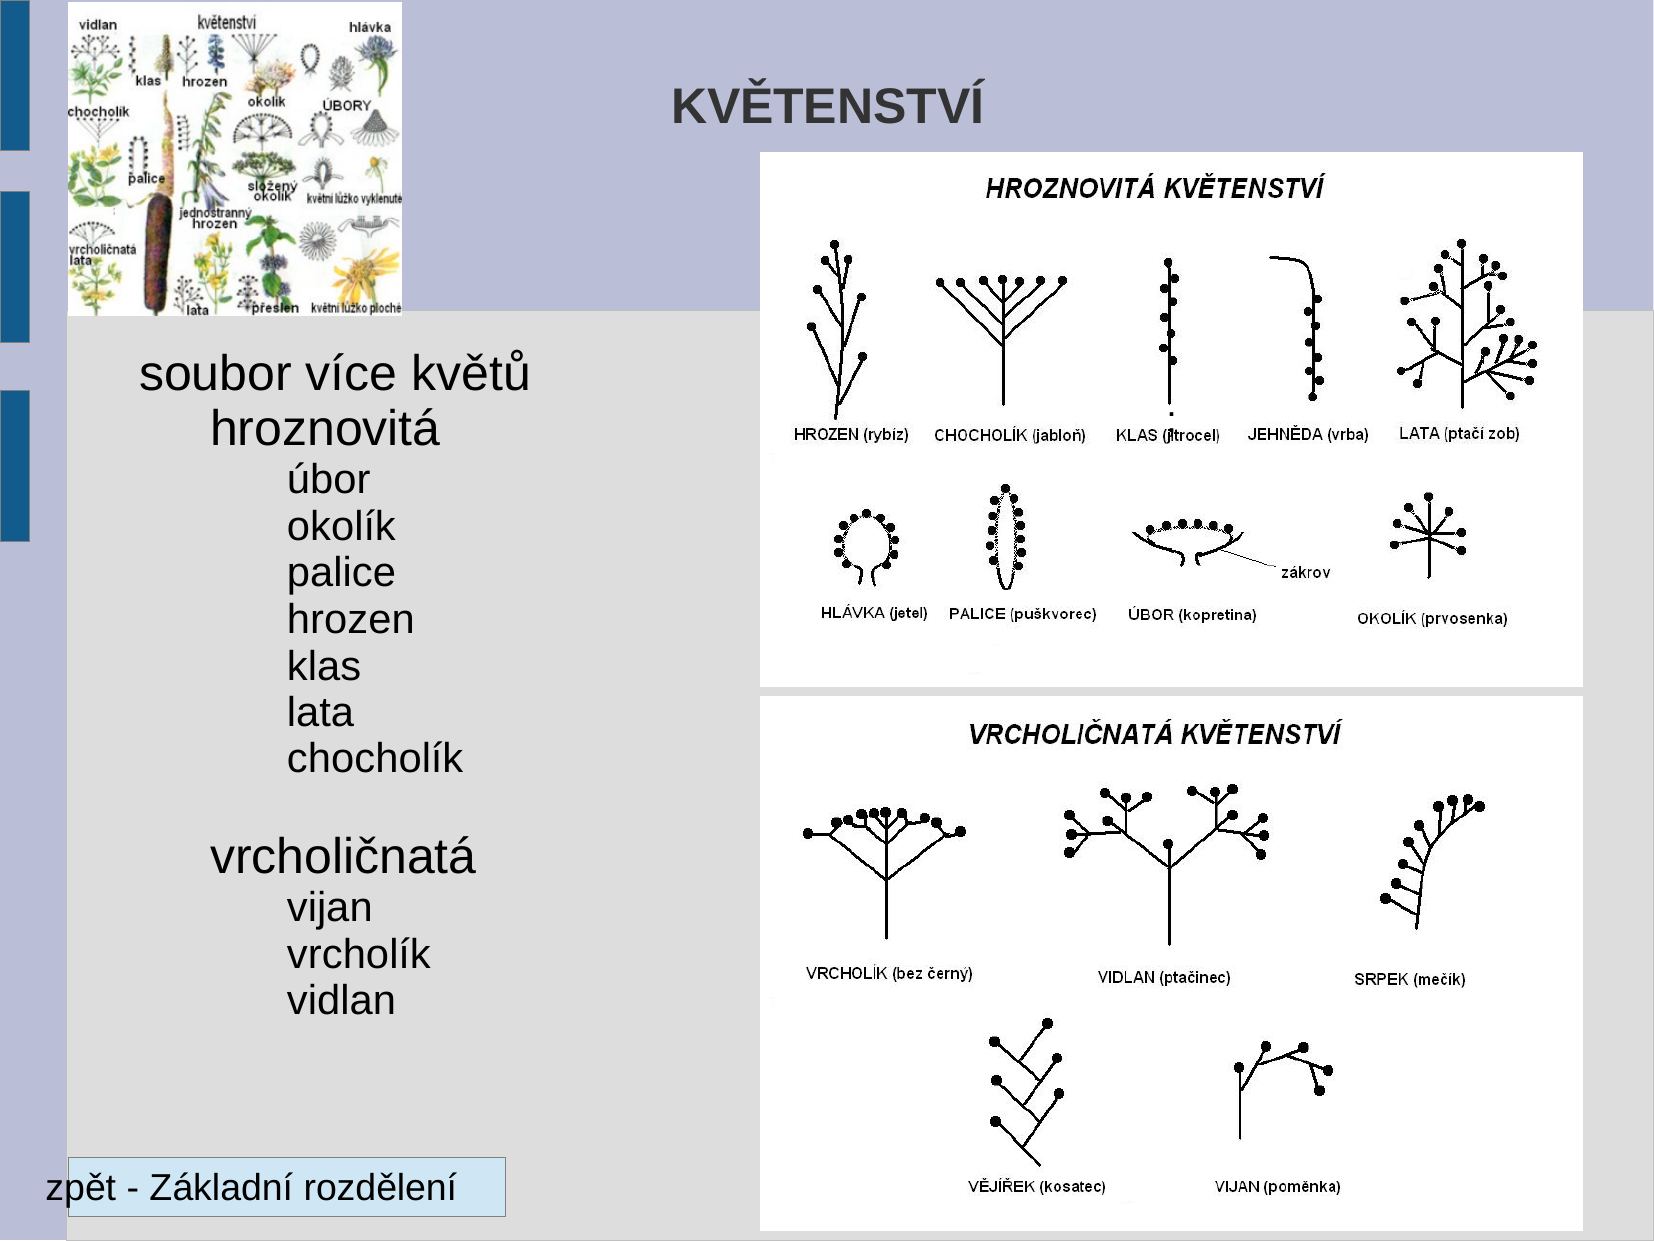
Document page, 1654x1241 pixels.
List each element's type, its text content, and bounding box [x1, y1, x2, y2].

title KVĚTENSTVÍ [402, 2, 1534, 210]
picture [760, 696, 1583, 1231]
text_box zpět - Základní rozdělení [68, 1157, 506, 1217]
list soubor více květů hroznovitá úbor okolík palice hrozen klas lata chocholík vrcholičnatá vijan vrcholík vidlan [121, 344, 811, 1127]
picture [68, 2, 402, 316]
picture [760, 152, 1583, 687]
